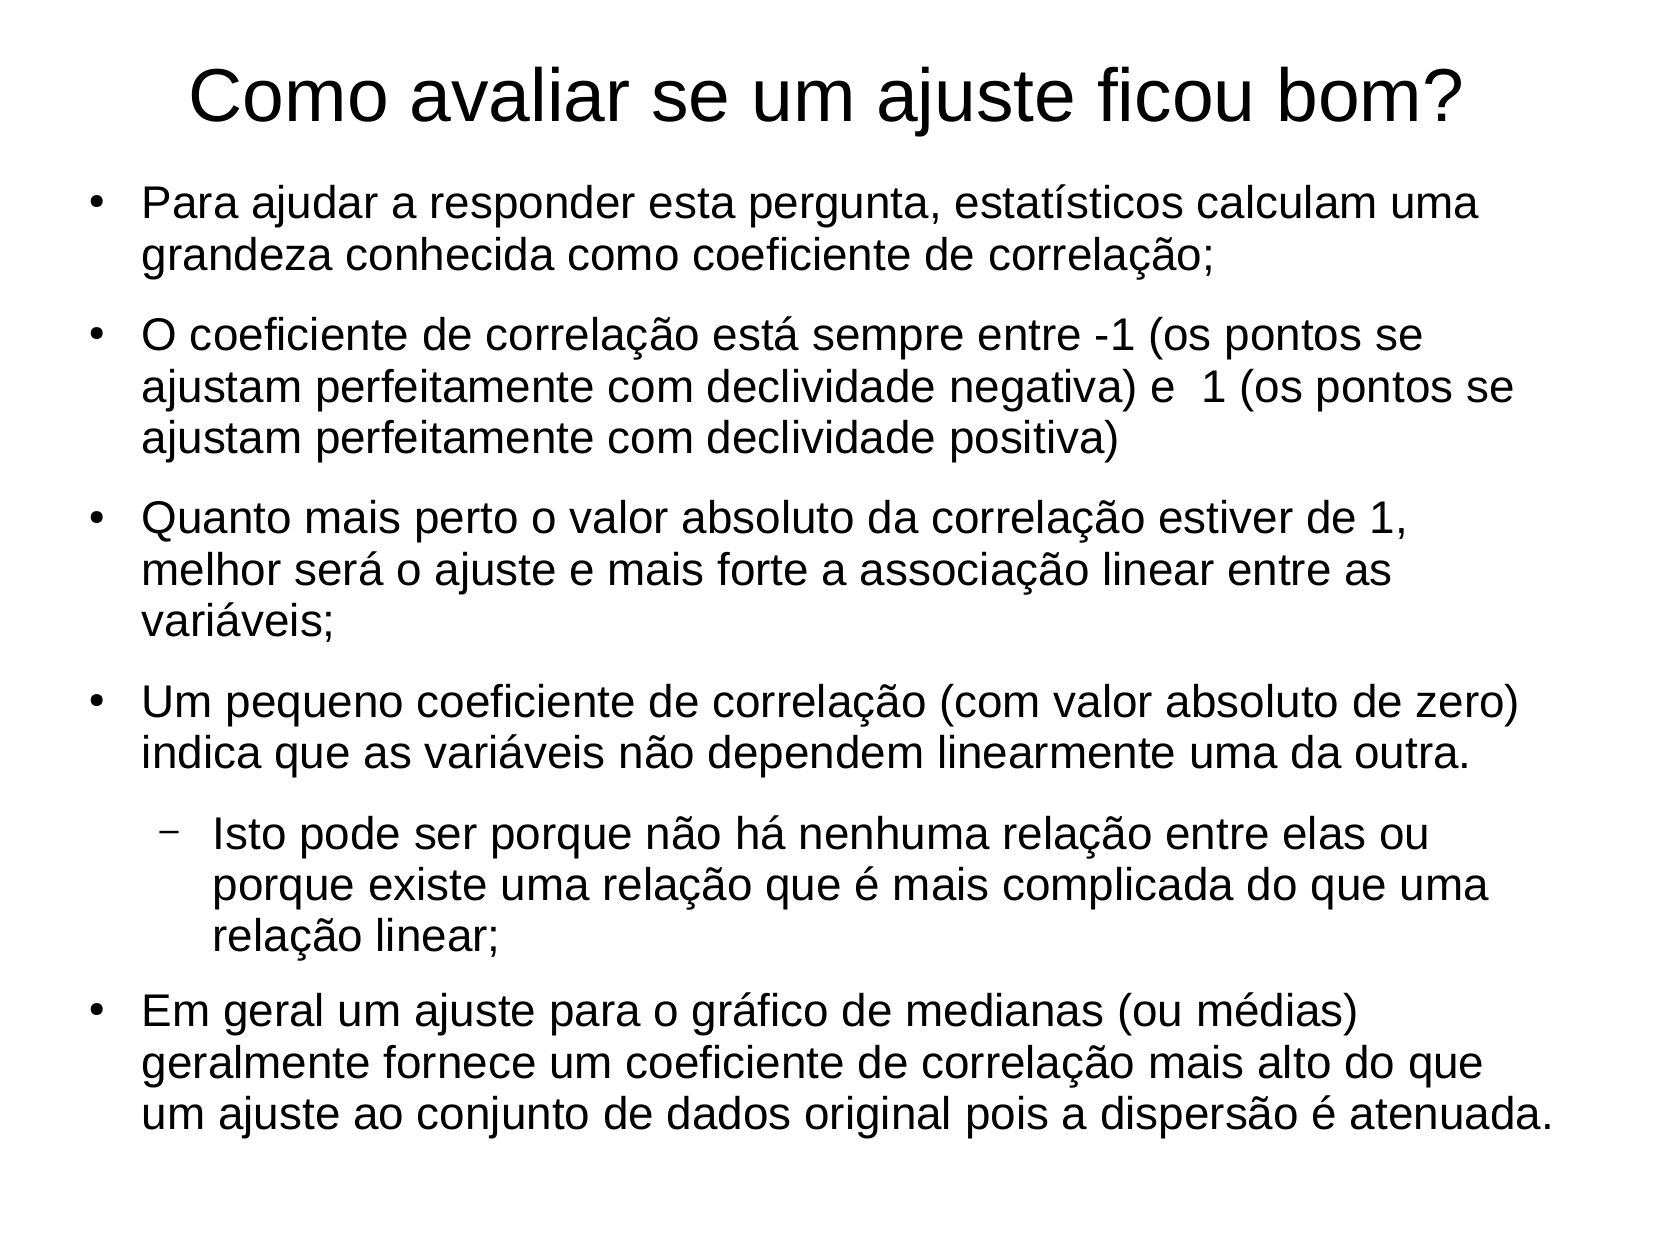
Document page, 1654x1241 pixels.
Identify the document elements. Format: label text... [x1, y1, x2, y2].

list Para ajudar a responder esta pergunta, estatísticos calculam uma grandeza conhecida como coeficiente de correlação; O coeficiente de correlação está sempre entre -1 (os pontos se ajustam perfeitamente com declividade negativa) e 1 (os pontos se ajustam perfeitamente com declividade positiva) Quanto mais perto o valor absoluto da correlação estiver de 1, melhor será o ajuste e mais forte a associação linear entre as variáveis; Um pequeno coeficiente de correlação (com valor absoluto de zero) indica que as variáveis não dependem linearmente uma da outra. Isto pode ser porque não há nenhuma relação entre elas ou porque existe uma relação que é mais complicada do que uma relação linear; Em geral um ajuste para o gráfico de medianas (ou médias) geralmente fornece um coeficiente de correlação mais alto do que um ajuste ao conjunto de dados original pois a dispersão é atenuada. [70, 177, 1560, 897]
title Como avaliar se um ajuste ficou bom? [82, 49, 1571, 142]
